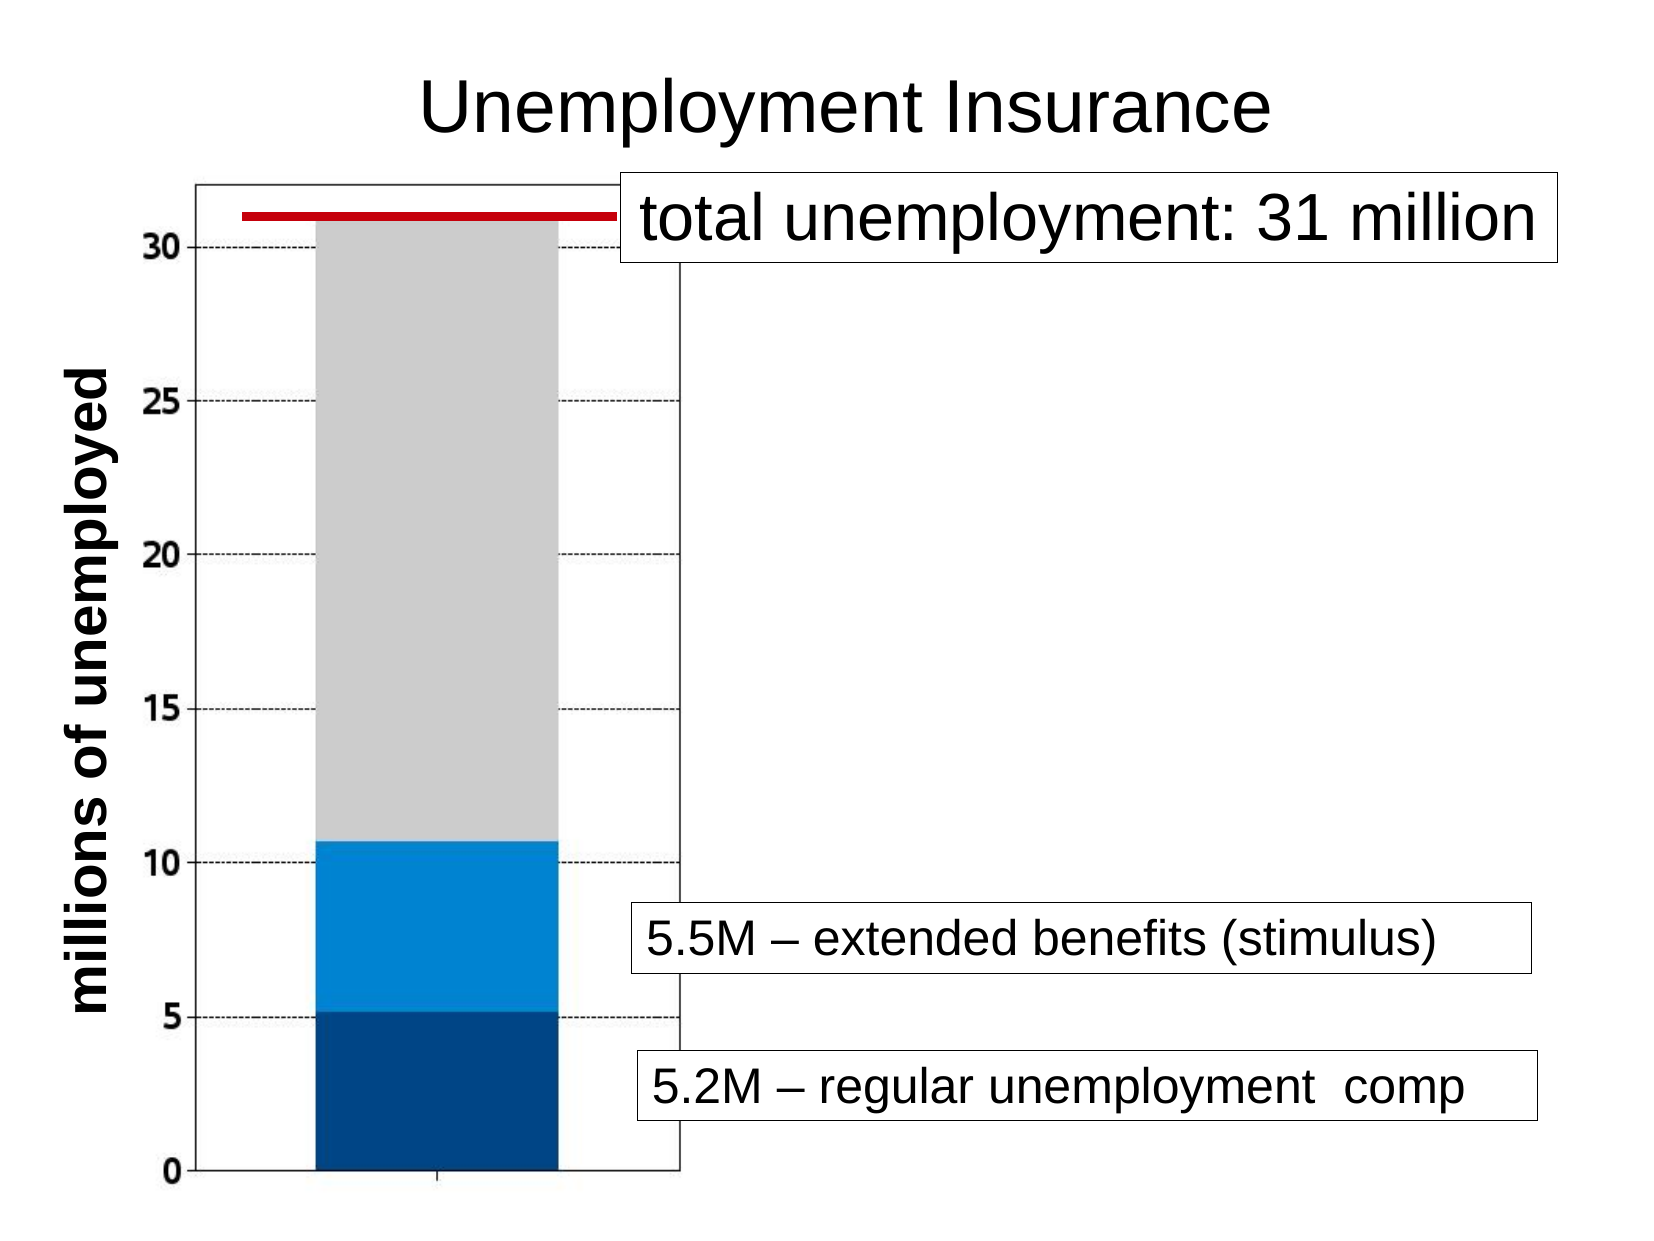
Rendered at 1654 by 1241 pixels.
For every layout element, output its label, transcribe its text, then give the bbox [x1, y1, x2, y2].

text_box 5.5M – extended benefits (stimulus) [631, 902, 1532, 974]
text_box Unemployment Insurance [377, 57, 1315, 157]
picture [131, 164, 692, 1214]
text_box 5.2M – regular unemployment comp [637, 1050, 1538, 1121]
text_box millions of unemployed [46, 335, 127, 1032]
text_box total unemployment: 31 million [620, 172, 1558, 263]
